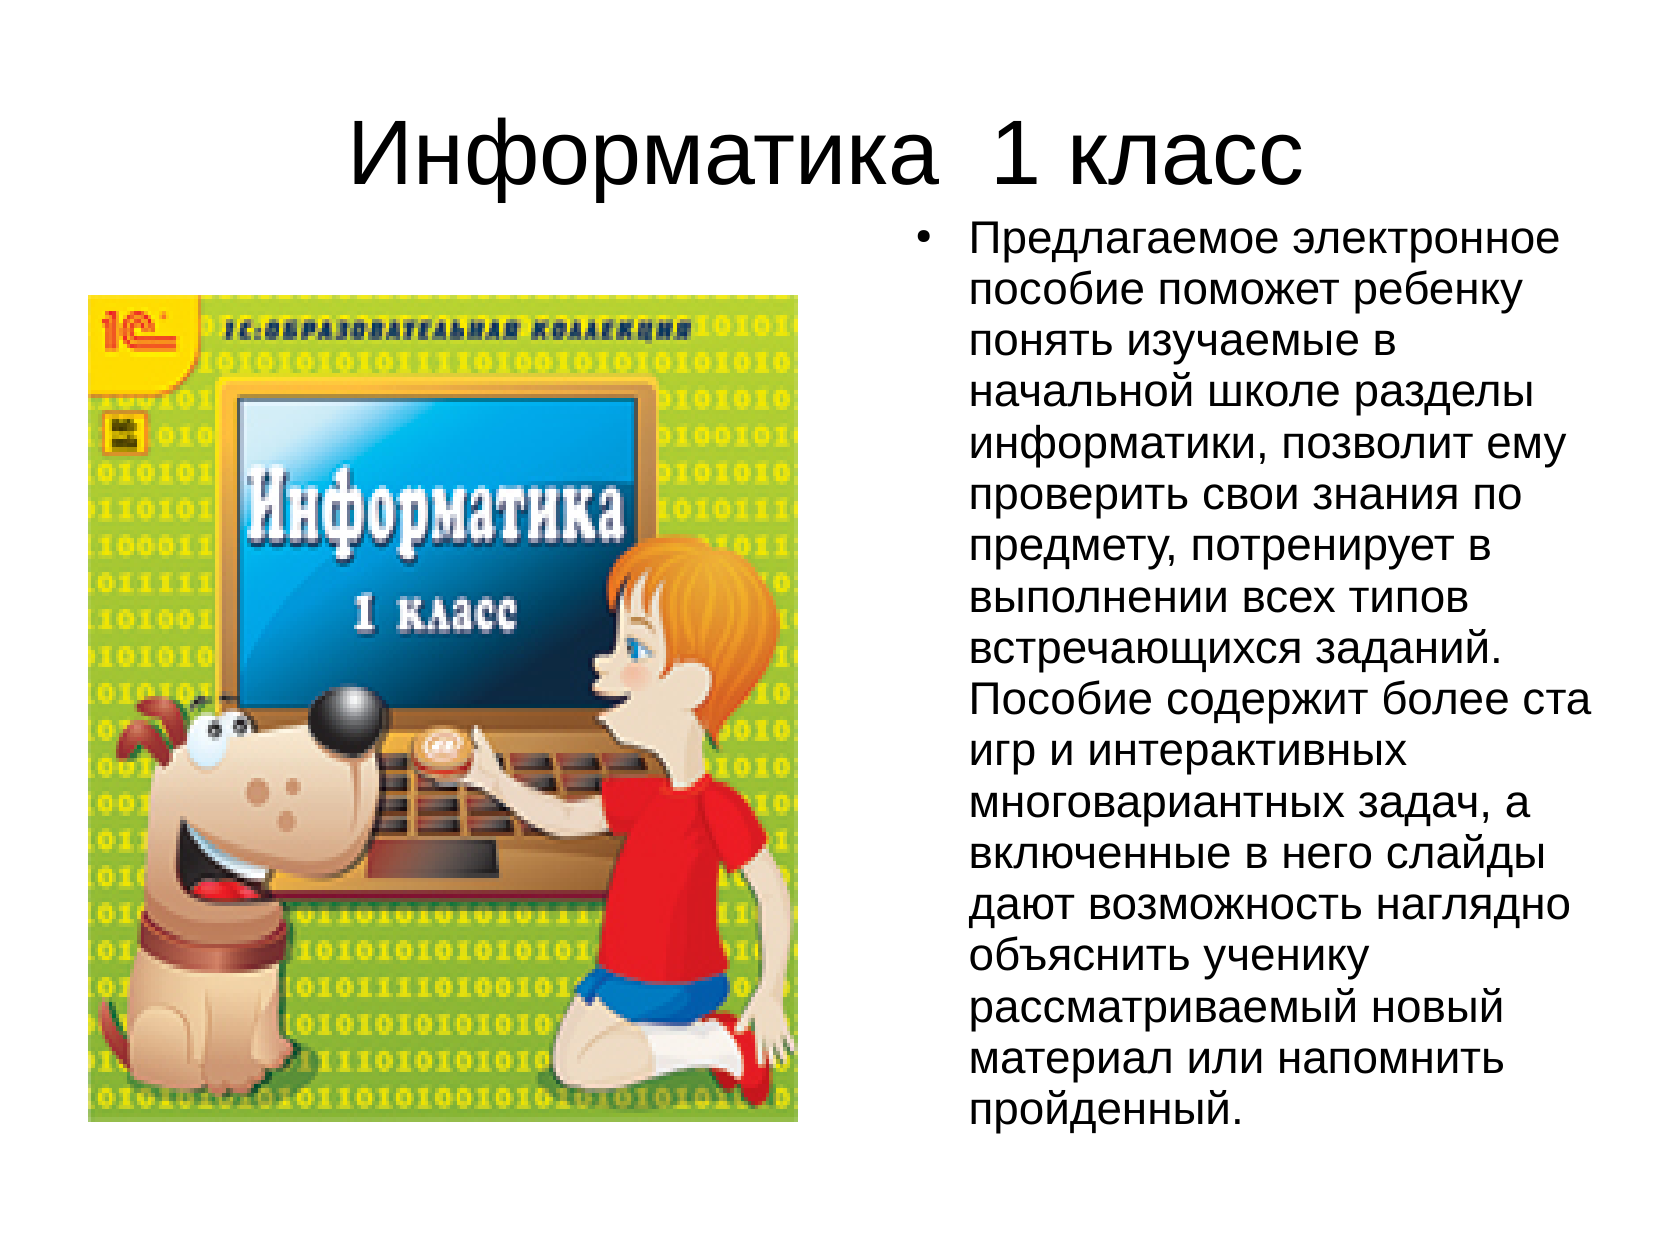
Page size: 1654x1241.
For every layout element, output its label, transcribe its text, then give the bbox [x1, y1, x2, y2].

list Предлагаемое электронное пособие поможет ребенку понять изучаемые в начальной школе разделы информатики, позволит ему проверить свои знания по предмету, потренирует в выполнении всех типов встречающихся заданий. Пособие содержит более ста игр и интерактивных многовариантных задач, а включенные в него слайды дают возможность наглядно объяснить ученику рассматриваемый новый материал или напомнить пройденный. [897, 211, 1625, 1211]
title Информатика 1 класс [82, 49, 1571, 257]
picture [88, 295, 798, 1123]
